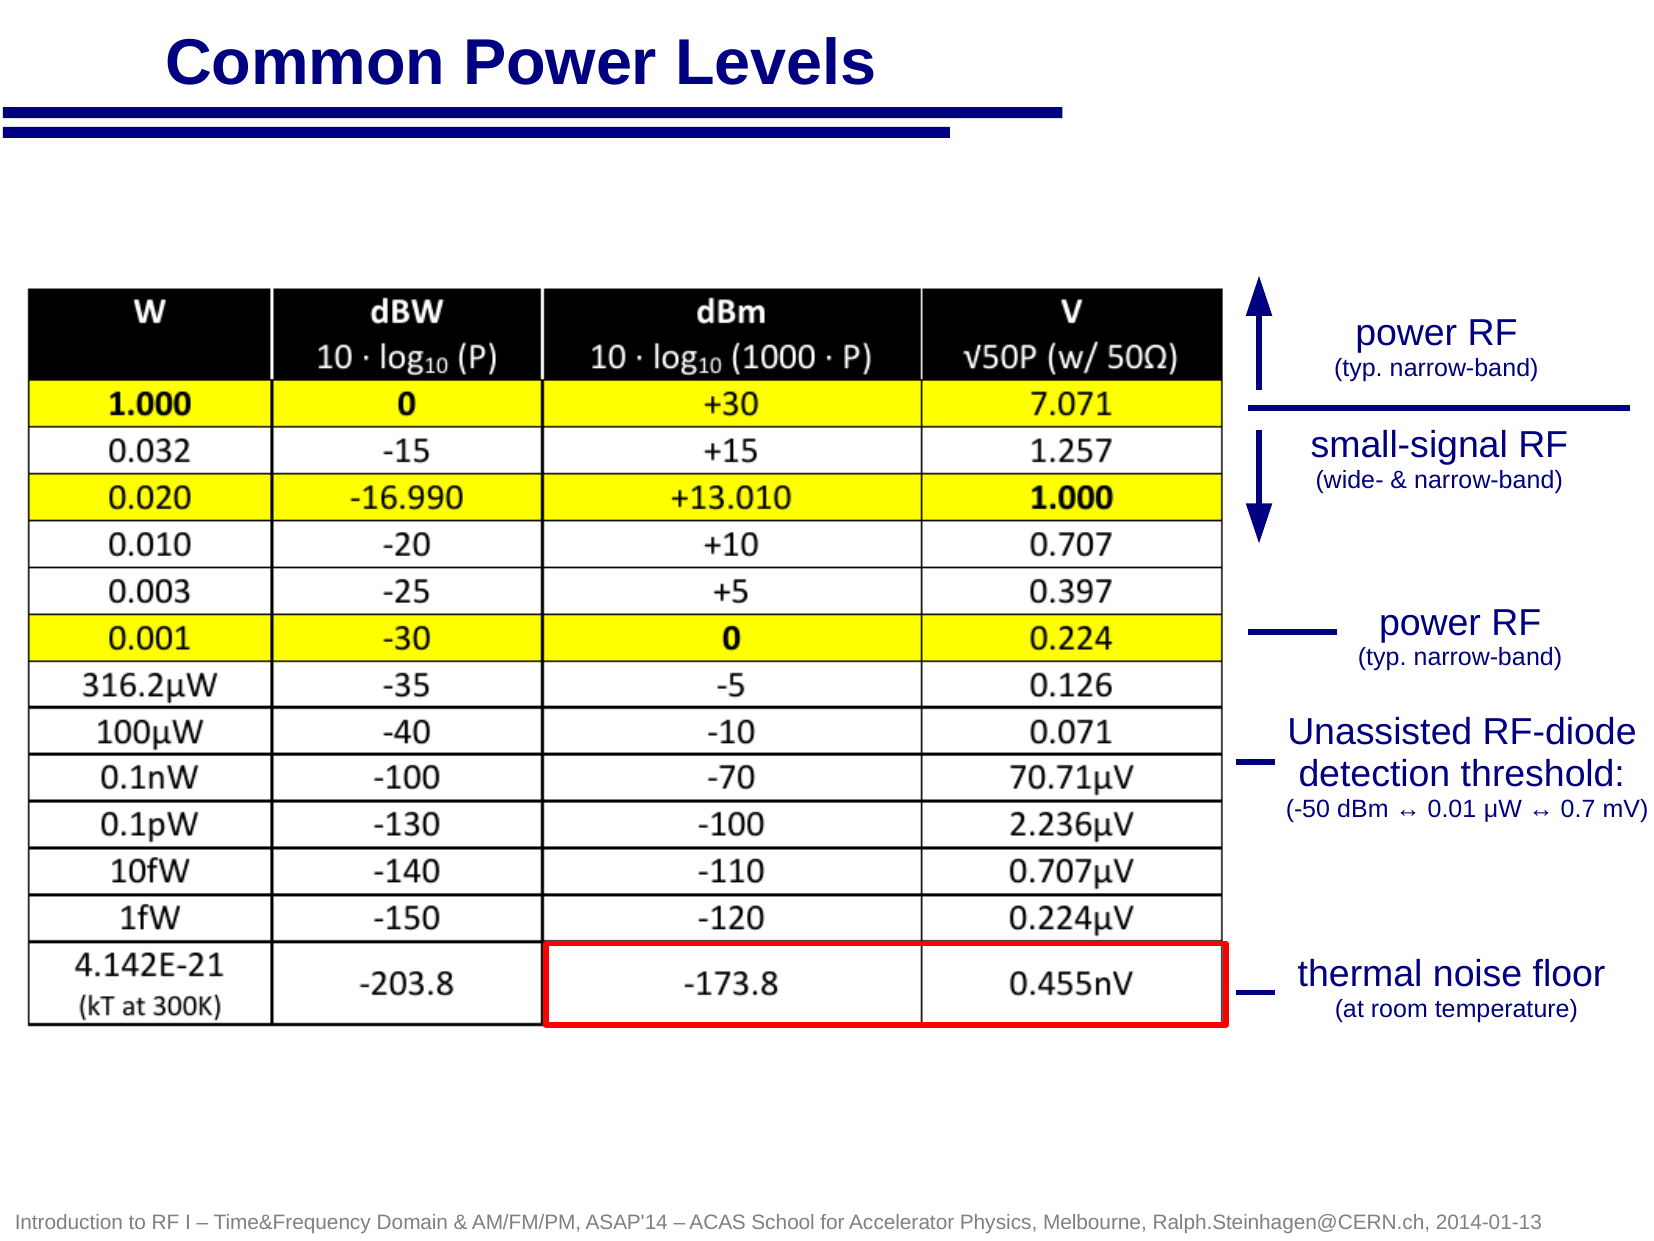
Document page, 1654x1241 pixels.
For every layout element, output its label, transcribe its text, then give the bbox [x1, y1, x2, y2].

text_box power RF (typ. narrow-band) [1343, 593, 1578, 679]
title Common Power Levels [165, 0, 1323, 124]
text_box Unassisted RF-diode detection threshold: (-50 dBm ↔ 0.01 μW ↔ 0.7 mV) [1270, 703, 1654, 830]
text_box small-signal RF (wide- & narrow-band) [1295, 416, 1584, 502]
text_box thermal noise floor (at room temperature) [1282, 945, 1631, 1031]
picture [22, 281, 1248, 1043]
text_box power RF (typ. narrow-band) [1319, 304, 1554, 390]
